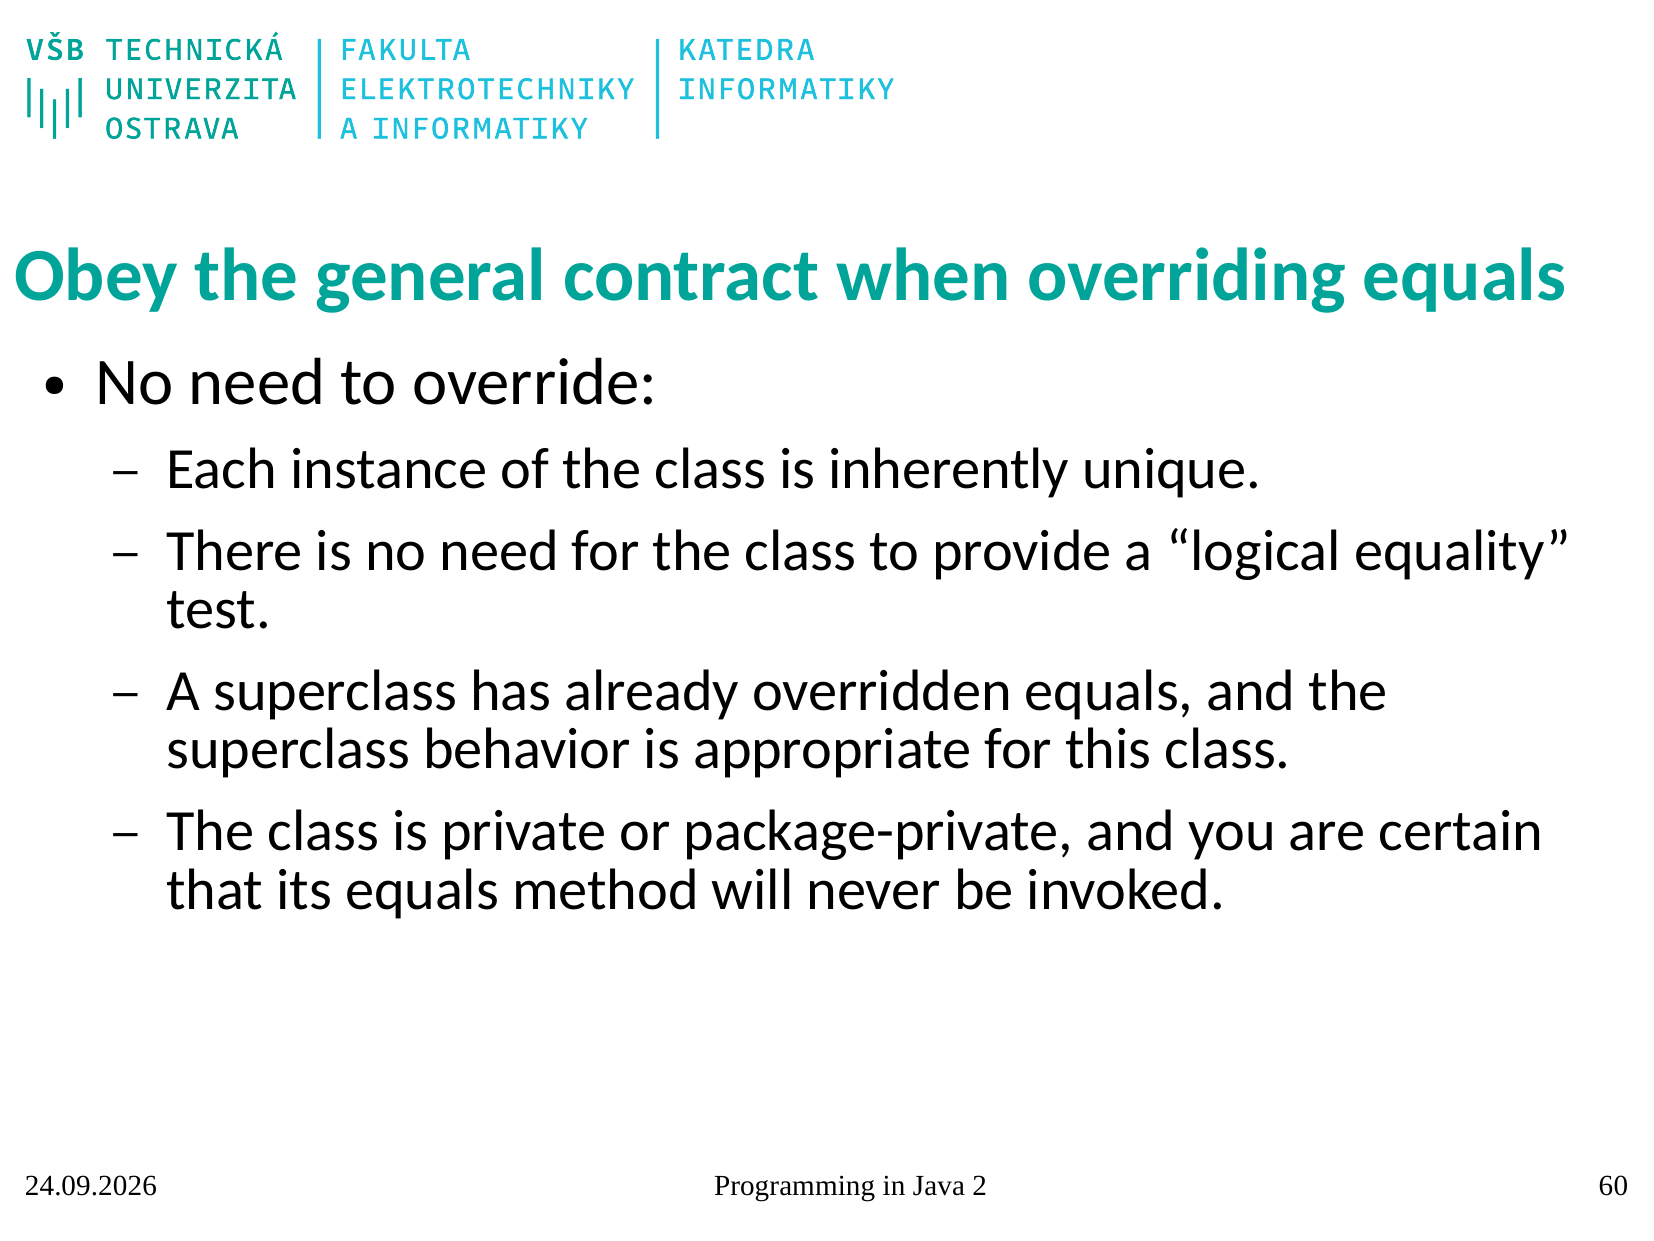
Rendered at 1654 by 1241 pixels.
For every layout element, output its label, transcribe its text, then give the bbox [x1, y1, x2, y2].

title Obey the general contract when overriding equals [14, 165, 1619, 319]
picture [26, 31, 894, 139]
list No need to override: Each instance of the class is inherently unique. There is no need for the class to provide a “logical equality” test. A superclass has already overridden equals, and the superclass behavior is appropriate for this class. The class is private or package-private, and you are certain that its equals method will never be invoked. [24, 354, 1629, 1146]
